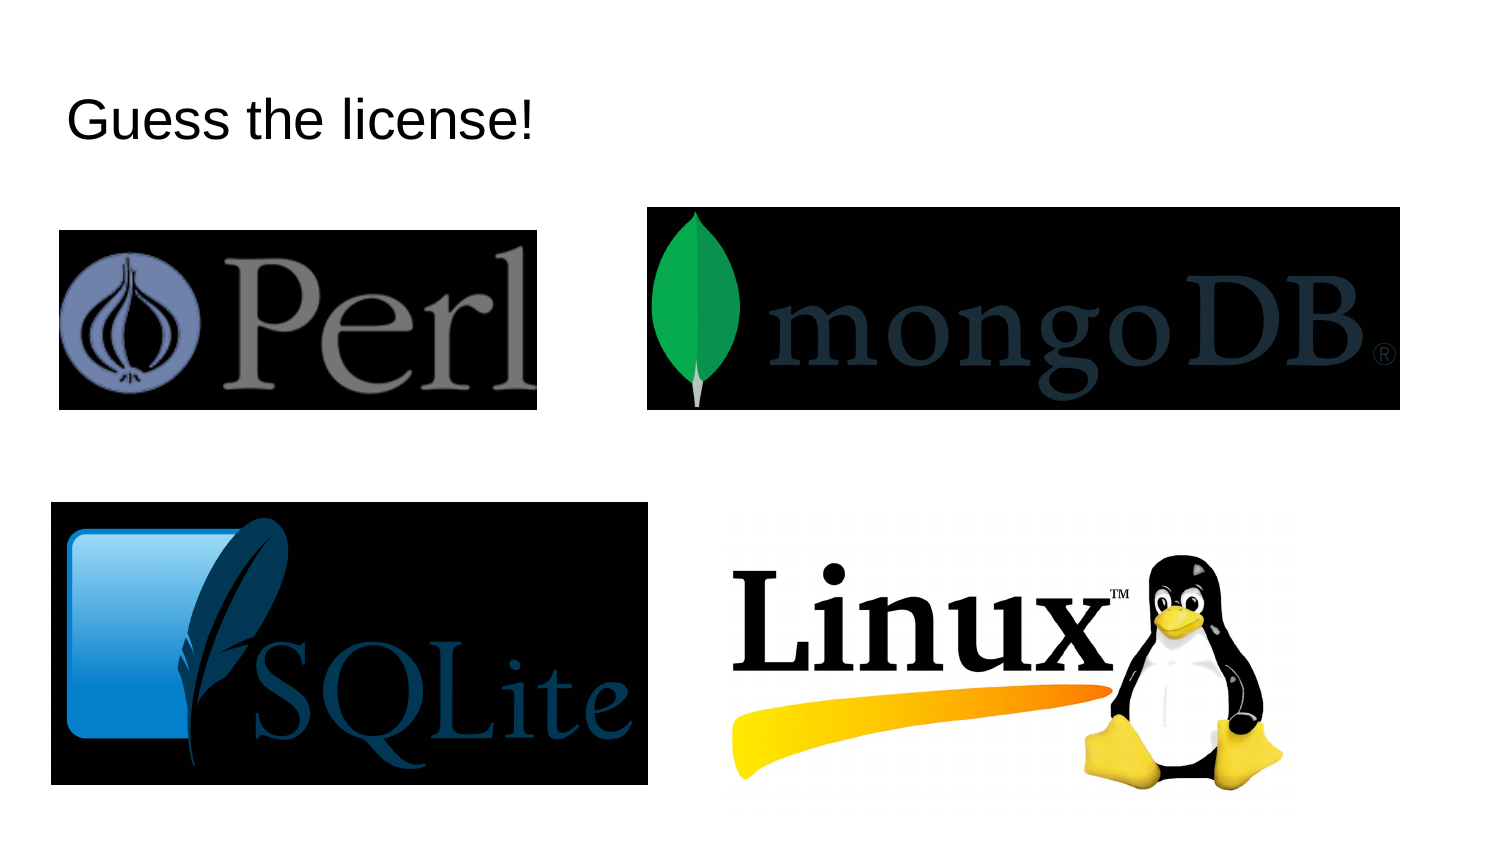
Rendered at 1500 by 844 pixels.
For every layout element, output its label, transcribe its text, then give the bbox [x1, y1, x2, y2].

picture [647, 207, 1400, 411]
picture [721, 502, 1295, 819]
title Guess the license! [51, 72, 1449, 167]
picture [59, 230, 537, 411]
picture [51, 502, 648, 785]
